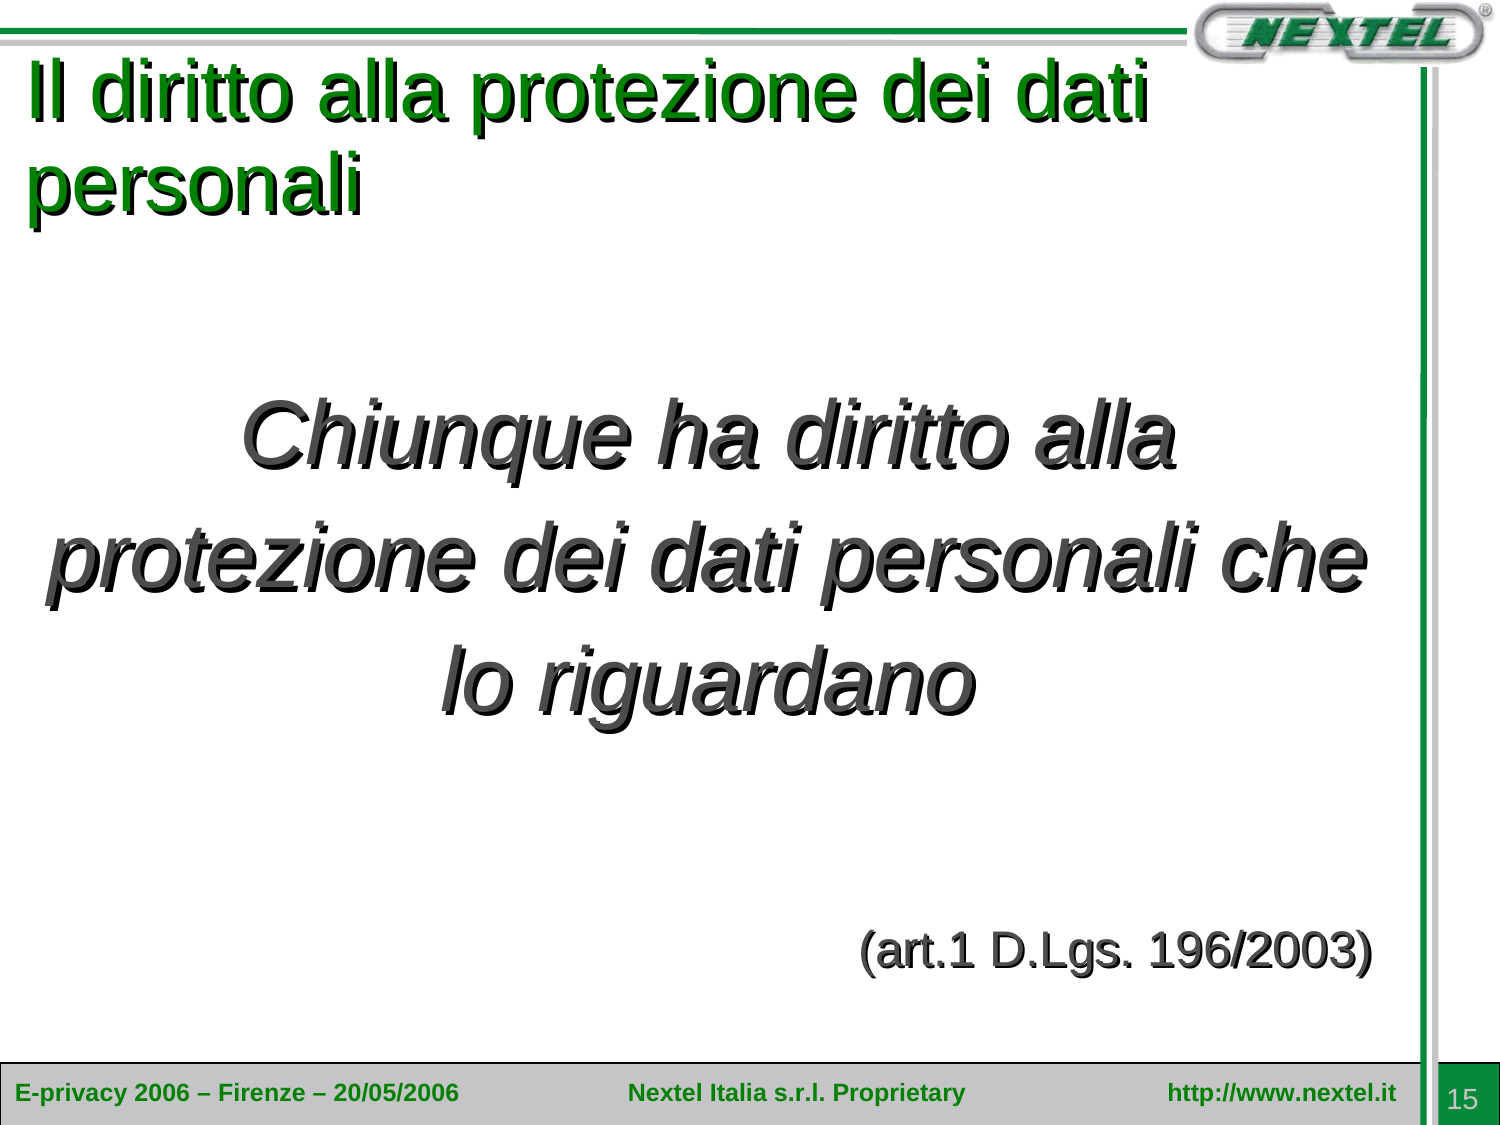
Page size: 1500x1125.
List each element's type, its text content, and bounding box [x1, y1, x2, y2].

picture [1187, 0, 1500, 67]
list Chiunque ha diritto alla protezione dei dati personali che lo riguardano (art.1 D.Lgs. 196/2003) [29, 353, 1388, 1054]
title Il diritto alla protezione dei dati personali [10, 28, 1182, 244]
